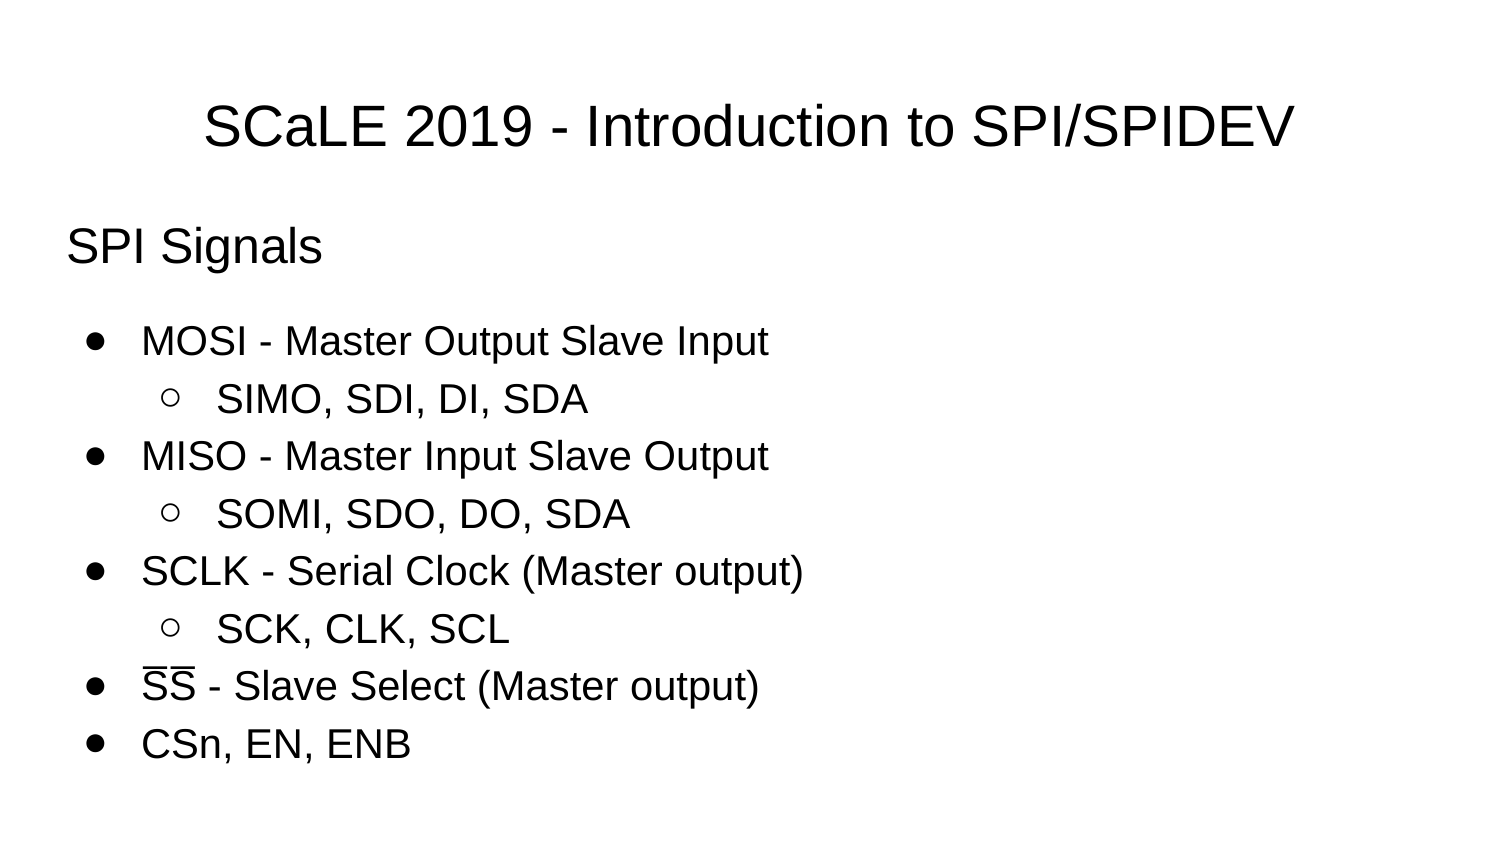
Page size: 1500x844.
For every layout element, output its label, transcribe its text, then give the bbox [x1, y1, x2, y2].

list SPI Signals MOSI - Master Output Slave Input SIMO, SDI, DI, SDA MISO - Master Input Slave Output SOMI, SDO, DO, SDA SCLK - Serial Clock (Master output) SCK, CLK, SCL S̅S̅ - Slave Select (Master output) CSn, EN, ENB [51, 189, 1449, 750]
title SCaLE 2019 - Introduction to SPI/SPIDEV [51, 72, 1449, 167]
